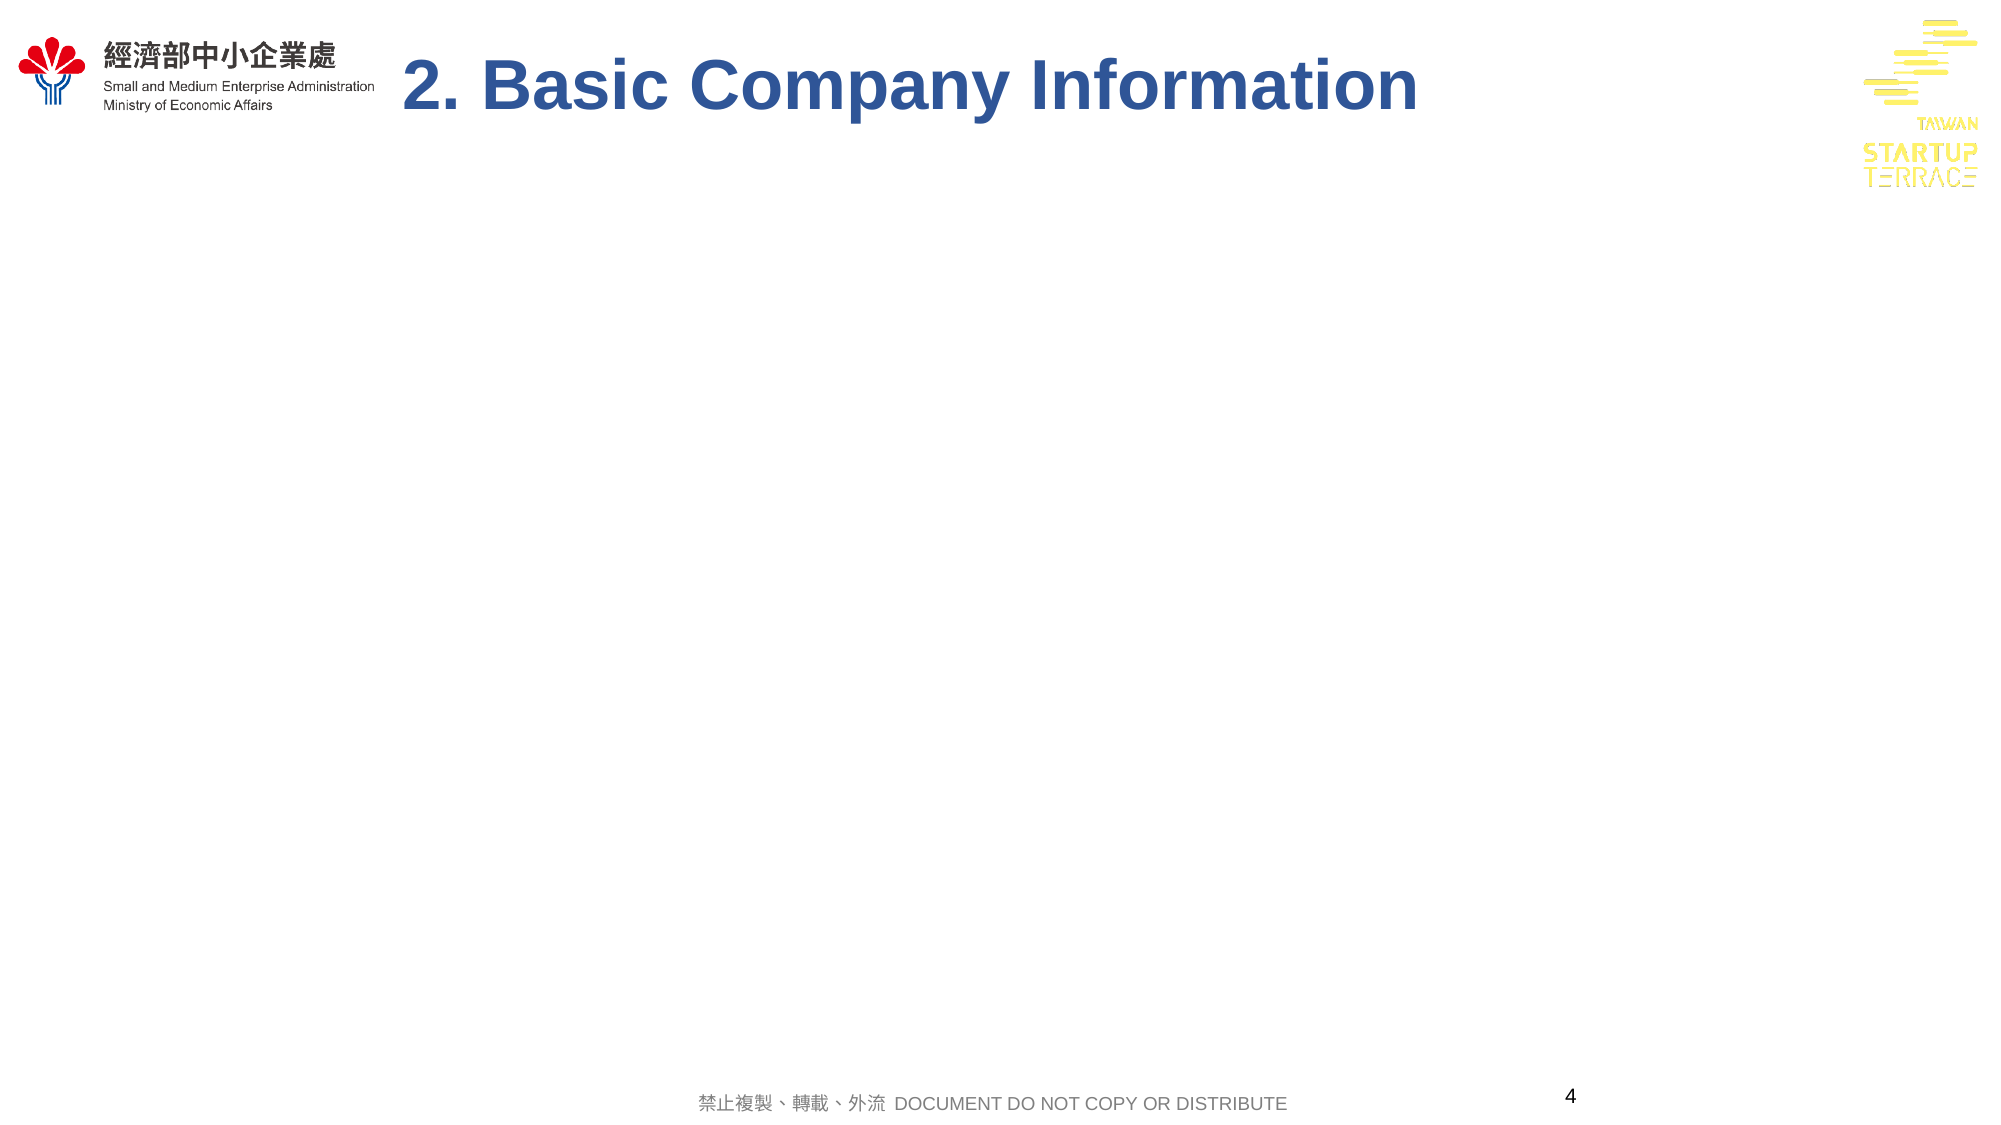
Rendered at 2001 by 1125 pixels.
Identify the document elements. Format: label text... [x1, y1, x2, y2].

title 2. Basic Company Information [387, 2, 1796, 171]
text_box 4 [1550, 1064, 2000, 1125]
